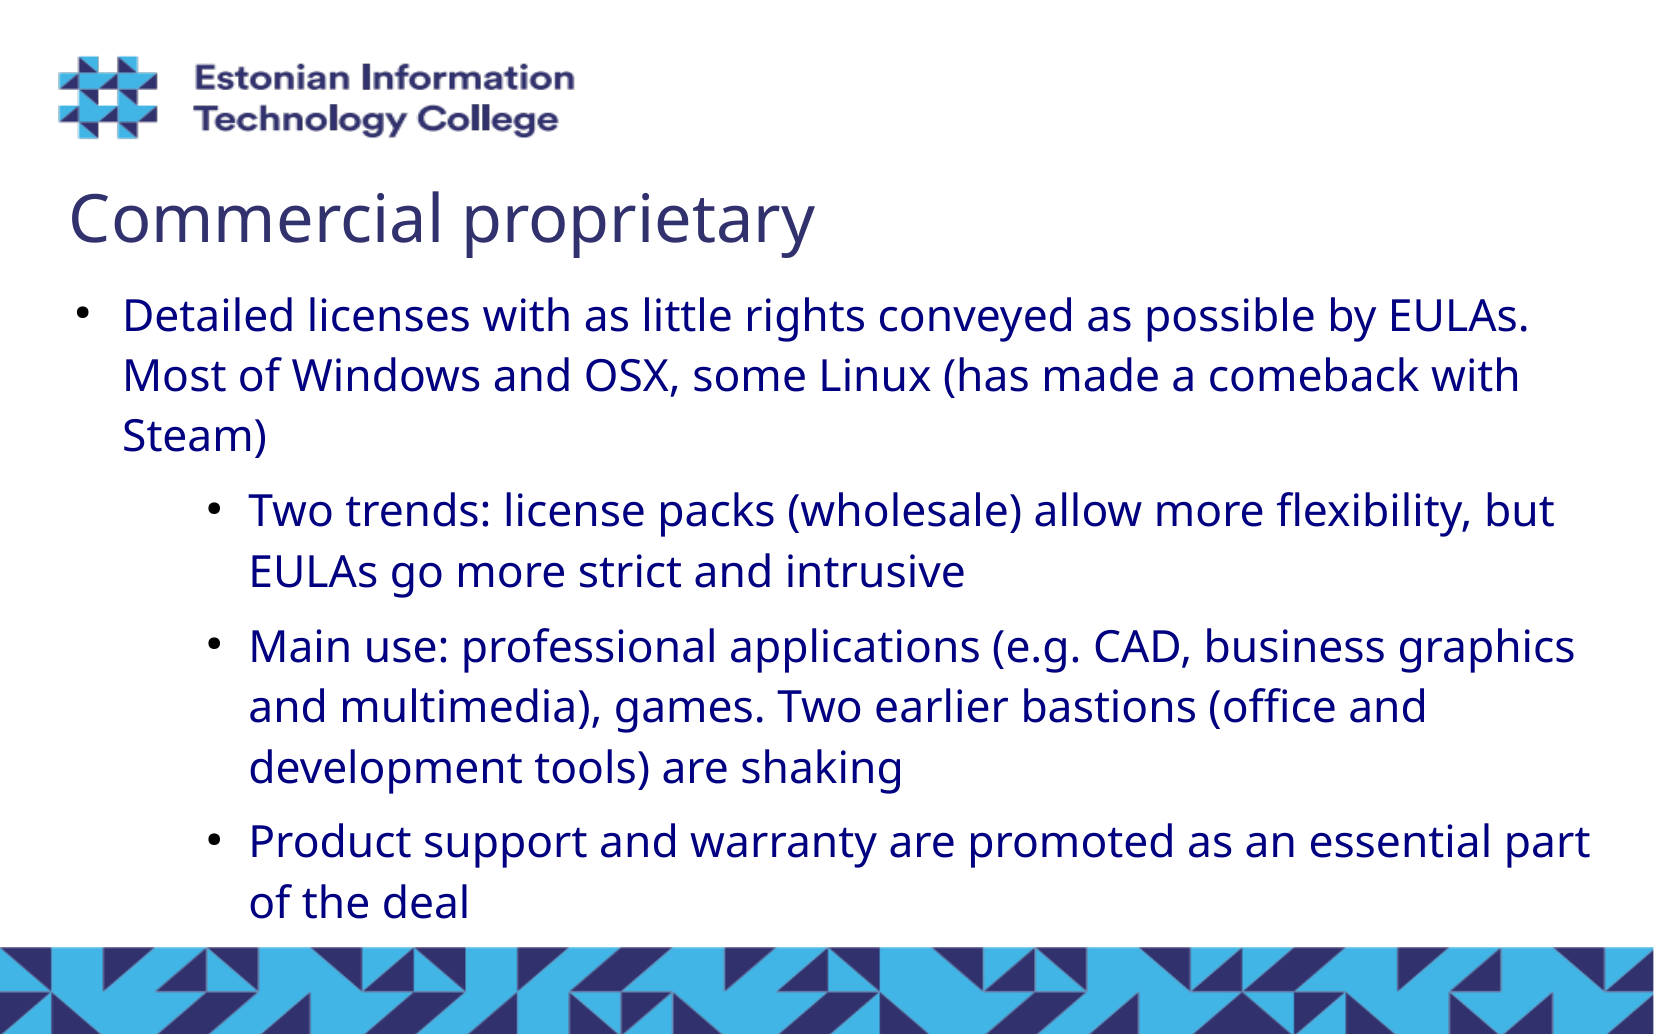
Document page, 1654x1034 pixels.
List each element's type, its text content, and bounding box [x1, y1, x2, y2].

list Detailed licenses with as little rights conveyed as possible by EULAs. Most of Windows and OSX, some Linux (has made a comeback with Steam) Two trends: license packs (wholesale) allow more flexibility, but EULAs go more strict and intrusive Main use: professional applications (e.g. CAD, business graphics and multimedia), games. Two earlier bastions (office and development tools) are shaking Product support and warranty are promoted as an essential part of the deal [59, 283, 1595, 936]
title Commercial proprietary [68, 147, 1536, 283]
